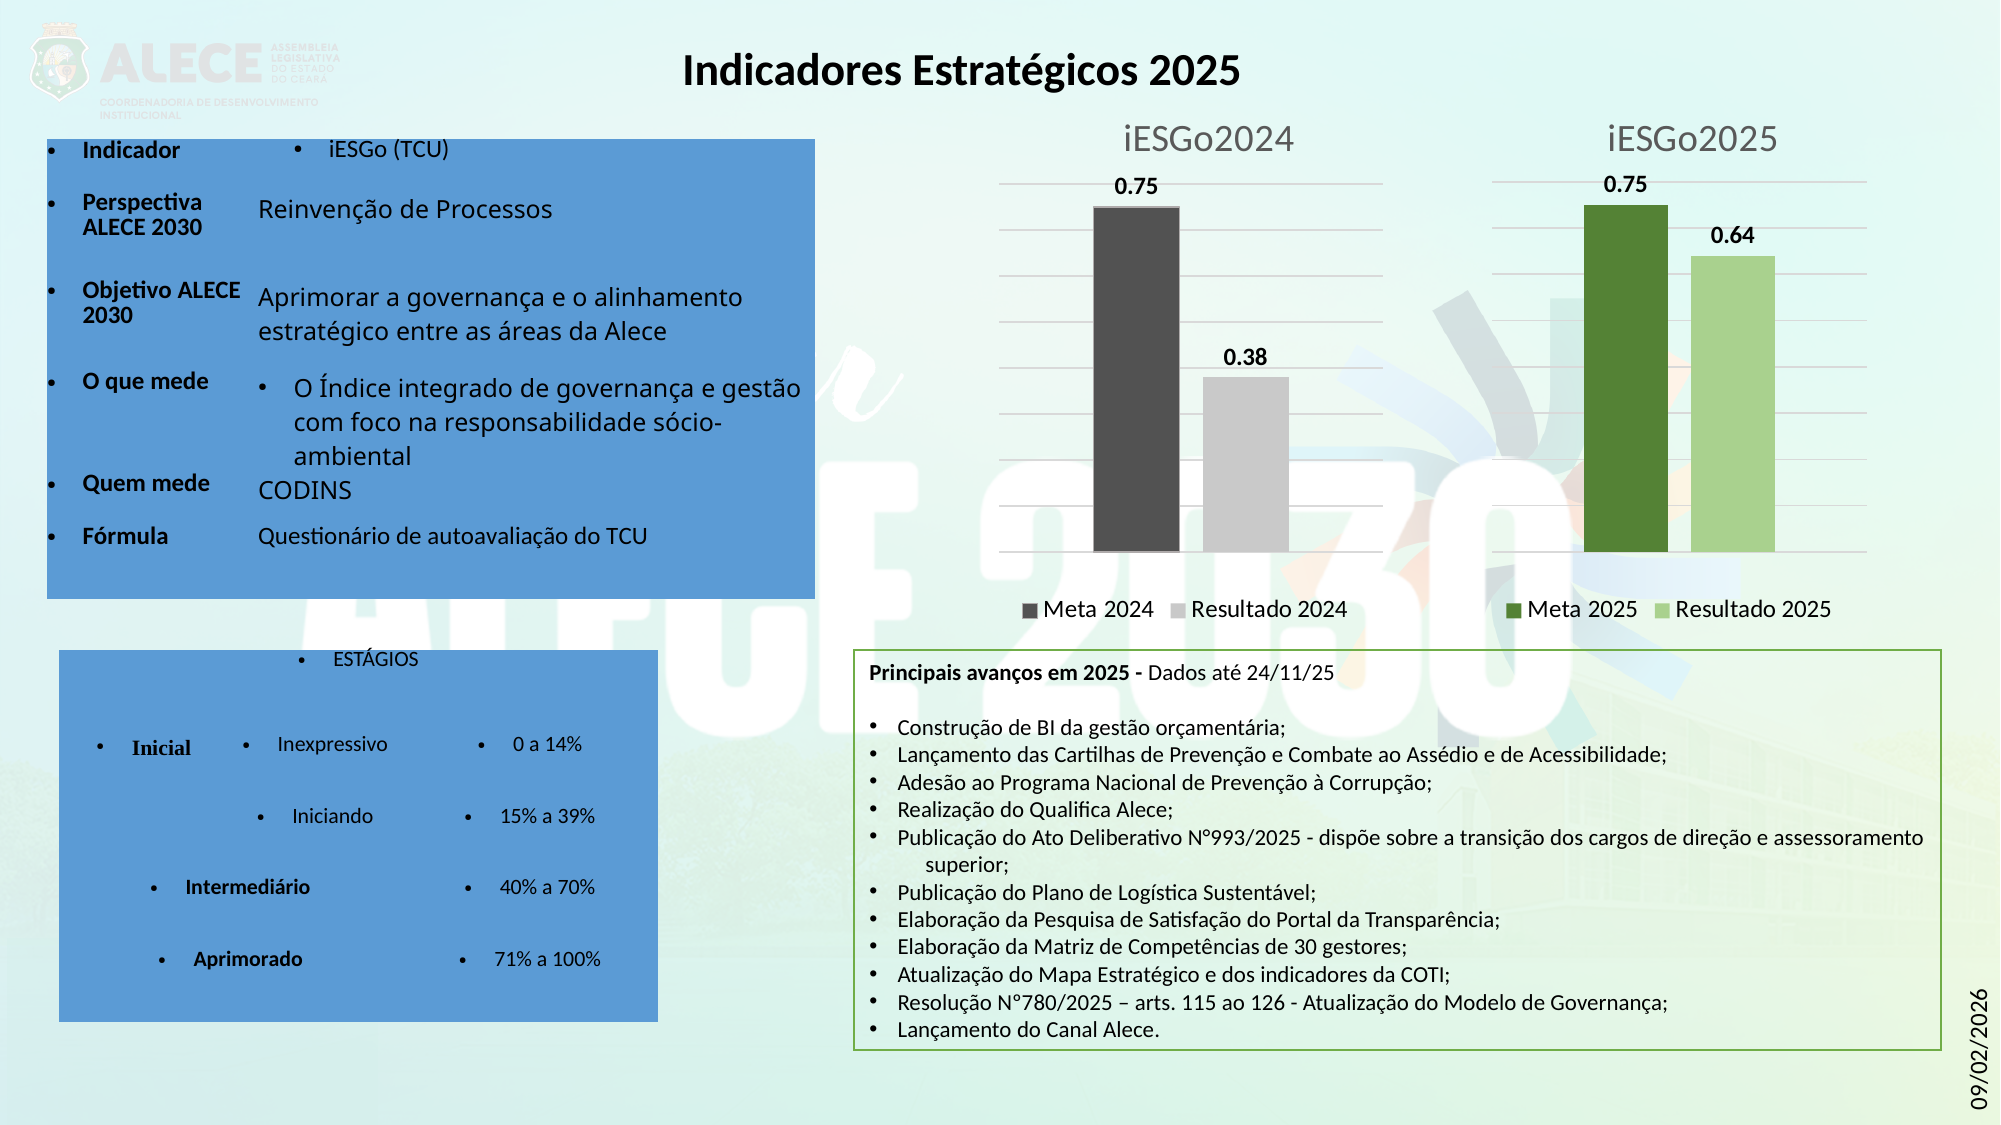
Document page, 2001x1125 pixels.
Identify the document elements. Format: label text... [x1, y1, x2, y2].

table_cell O que mede [47, 371, 258, 473]
table_cell Questionário de autoavaliação do TCU [258, 526, 815, 599]
table_cell CODINS [258, 473, 815, 526]
text_box [1494, 135, 1850, 194]
title Indicadores Estratégicos 2025 [645, 39, 1279, 107]
table_cell 15% a 39% [402, 807, 658, 879]
table_header ESTÁGIOS [59, 650, 658, 736]
table_cell Objetivo ALECE 2030 [47, 280, 258, 371]
table_cell 71% a 100% [402, 950, 658, 1022]
table_cell 0 a 14% [402, 736, 658, 807]
table_cell Aprimorado [59, 950, 402, 1022]
table_cell Inicial [59, 736, 228, 879]
table_header Indicador [47, 139, 258, 192]
table_cell 40% a 70% [402, 879, 658, 950]
table_cell Intermediário [59, 879, 402, 950]
text_box Principais avanços em 2025 - Dados até 24/11/25 Construção de BI da gestão orçamentária; Lançamento das Cartilhas de Prevenção e Combate ao Assédio e de Acessibilidade; Adesão ao Programa Nacional de Prevenção à Corrupção; Realização do Qualifica Alece; Publicação do Ato Deliberativo N°993/2025 - dispõe sobre a transição dos cargos de direção e assessoramento superior; Publicação do Plano de Logística Sustentável; Elaboração da Pesquisa de Satisfação do Portal da Transparência; Elaboração da Matriz de Competências de 30 gestores; Atualização do Mapa Estratégico e dos indicadores da COTI; Resolução Nº780/2025 – arts. 115 ao 126 - Atualização do Modelo de Governança; Lançamento do Canal Alece. [854, 650, 1941, 1050]
table_cell Reinvenção de Processos [258, 192, 815, 280]
table_cell Aprimorar a governança e o alinhamento estratégico entre as áreas da Alece [258, 280, 815, 371]
table_cell Inexpressivo [228, 736, 402, 807]
table_cell O Índice integrado de governança e gestão com foco na responsabilidade sócio-ambiental [258, 371, 815, 473]
table_cell Fórmula [47, 526, 258, 599]
table_cell Perspectiva ALECE 2030 [47, 192, 258, 280]
chart [913, 109, 1941, 630]
table_cell Iniciando [228, 807, 402, 879]
text_box 09/02/2026 [1954, 972, 2000, 1125]
table_cell Quem mede [47, 473, 258, 526]
text_box [1010, 135, 1366, 194]
table_header iESGo (TCU) [258, 139, 815, 192]
